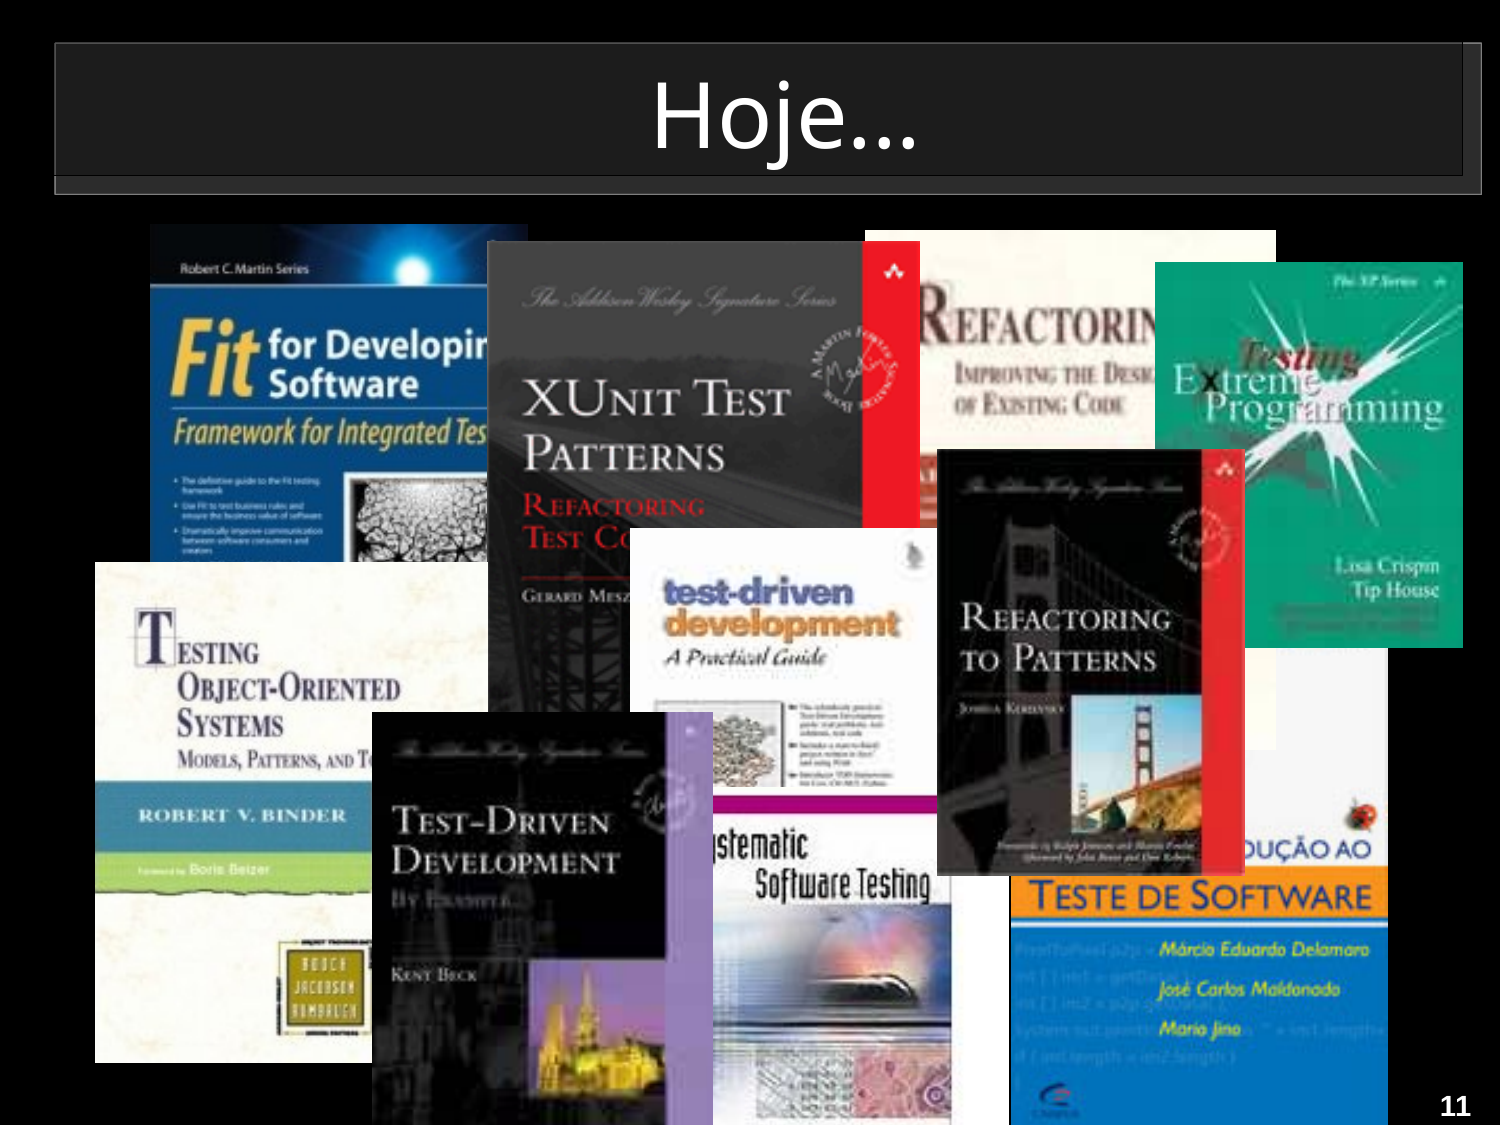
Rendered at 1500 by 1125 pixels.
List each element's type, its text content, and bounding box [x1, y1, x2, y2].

title Hoje... [29, 38, 1471, 188]
picture [95, 224, 1463, 1125]
